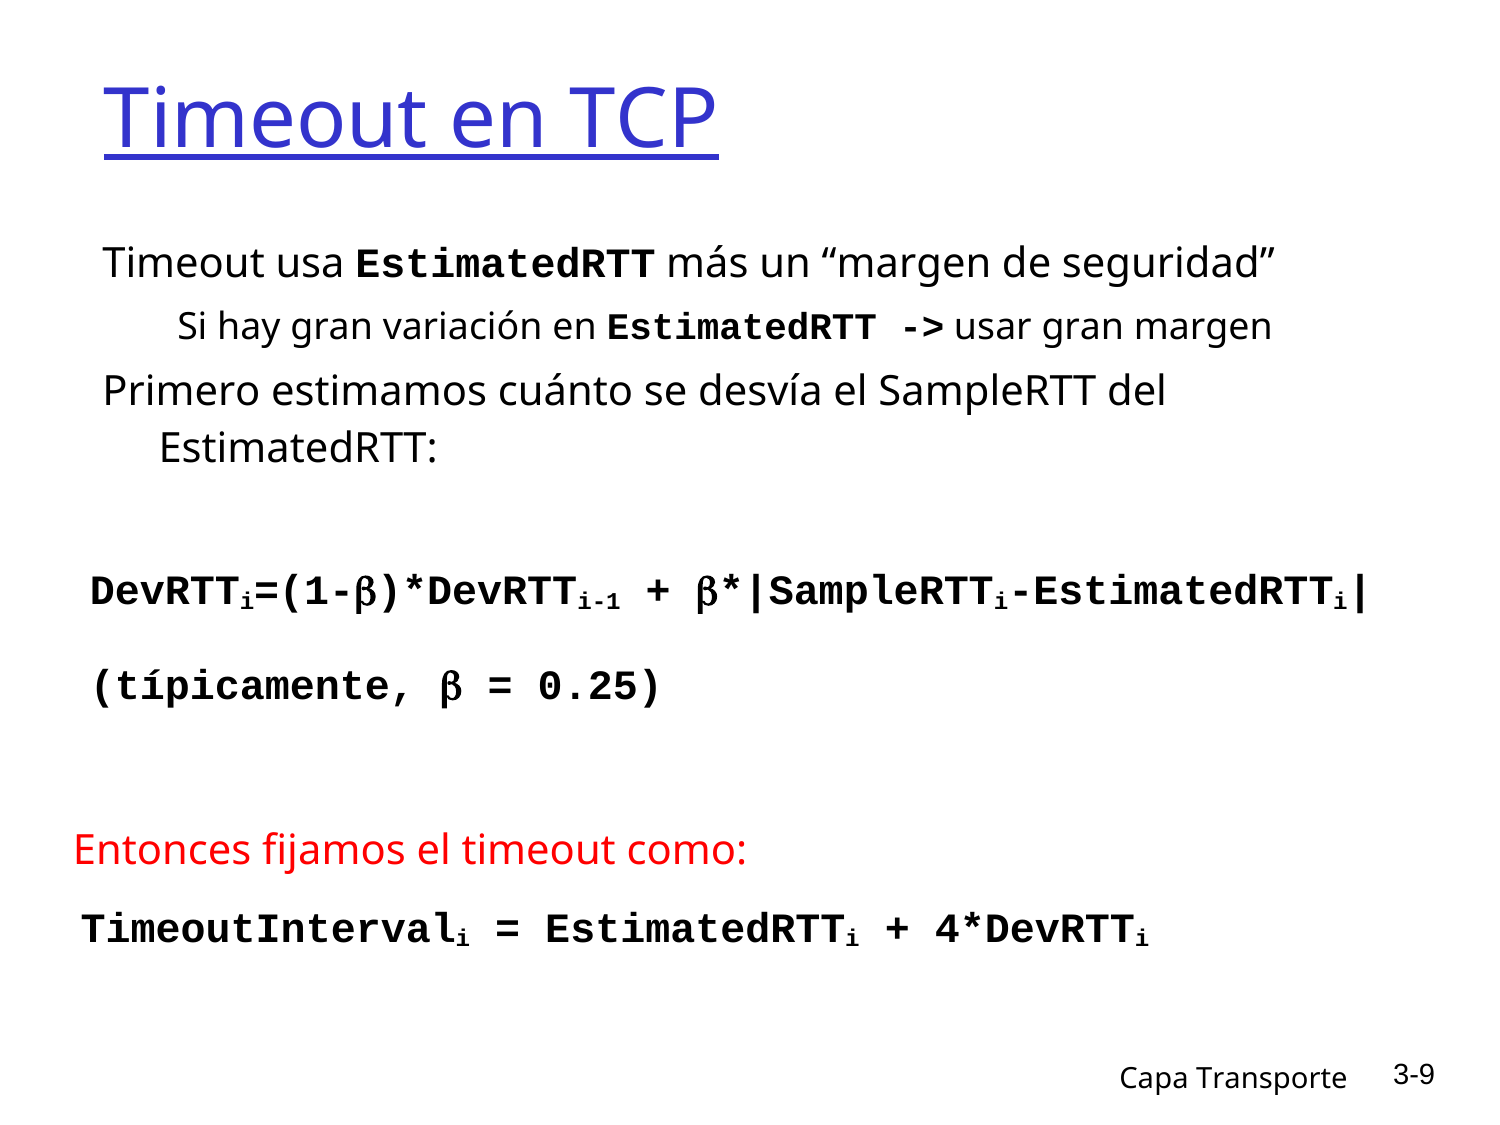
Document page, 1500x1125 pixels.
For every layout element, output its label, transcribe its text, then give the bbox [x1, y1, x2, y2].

text_box DevRTTi=(1-)*DevRTTi-1 + *|SampleRTTi-EstimatedRTTi| (típicamente,  = 0.25) [74, 562, 1463, 720]
text_box Entonces fijamos el timeout como: [58, 812, 763, 885]
list Timeout usa EstimatedRTT más un “margen de seguridad” Si hay gran variación en EstimatedRTT -> usar gran margen Primero estimamos cuánto se desvía el SampleRTT del EstimatedRTT: [87, 224, 1341, 513]
title Timeout en TCP [89, 21, 1365, 210]
text_box TimeoutIntervali = EstimatedRTTi + 4*DevRTTi [65, 899, 1165, 963]
